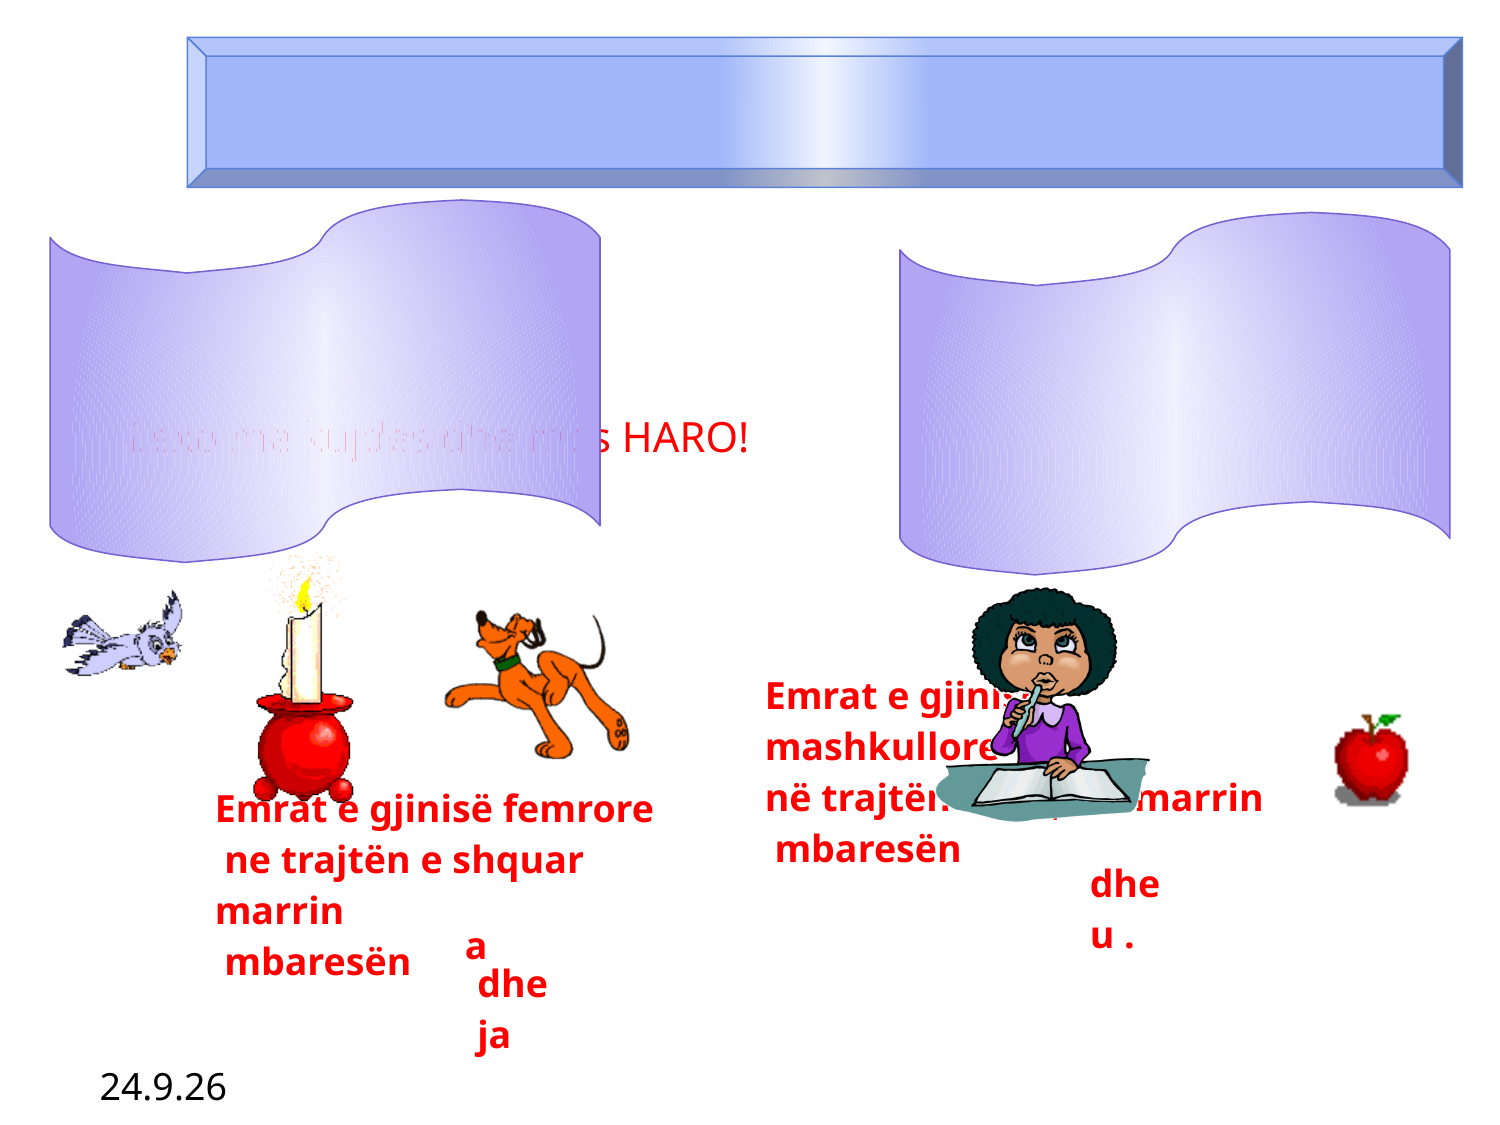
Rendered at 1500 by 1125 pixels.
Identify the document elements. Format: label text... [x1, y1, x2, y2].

text_box dhe ja [462, 949, 618, 1011]
text_box dhe u . [1074, 849, 1245, 911]
picture [1299, 687, 1438, 850]
picture [912, 587, 1150, 827]
text_box Lexo me kujdes dhe mos HARO! [601, 399, 900, 466]
picture [437, 587, 660, 774]
text_box Emrat e gjinisë femrore ne trajtën e shquar marrin mbaresën [199, 774, 690, 927]
text_box [188, 37, 1463, 188]
text_box a [449, 912, 500, 973]
text_box [900, 212, 1450, 575]
picture [62, 549, 404, 816]
text_box Emrat e gjinisë mashkullore në trajtën e shquar marrin mbaresën [750, 662, 1300, 860]
text_box [50, 199, 601, 563]
